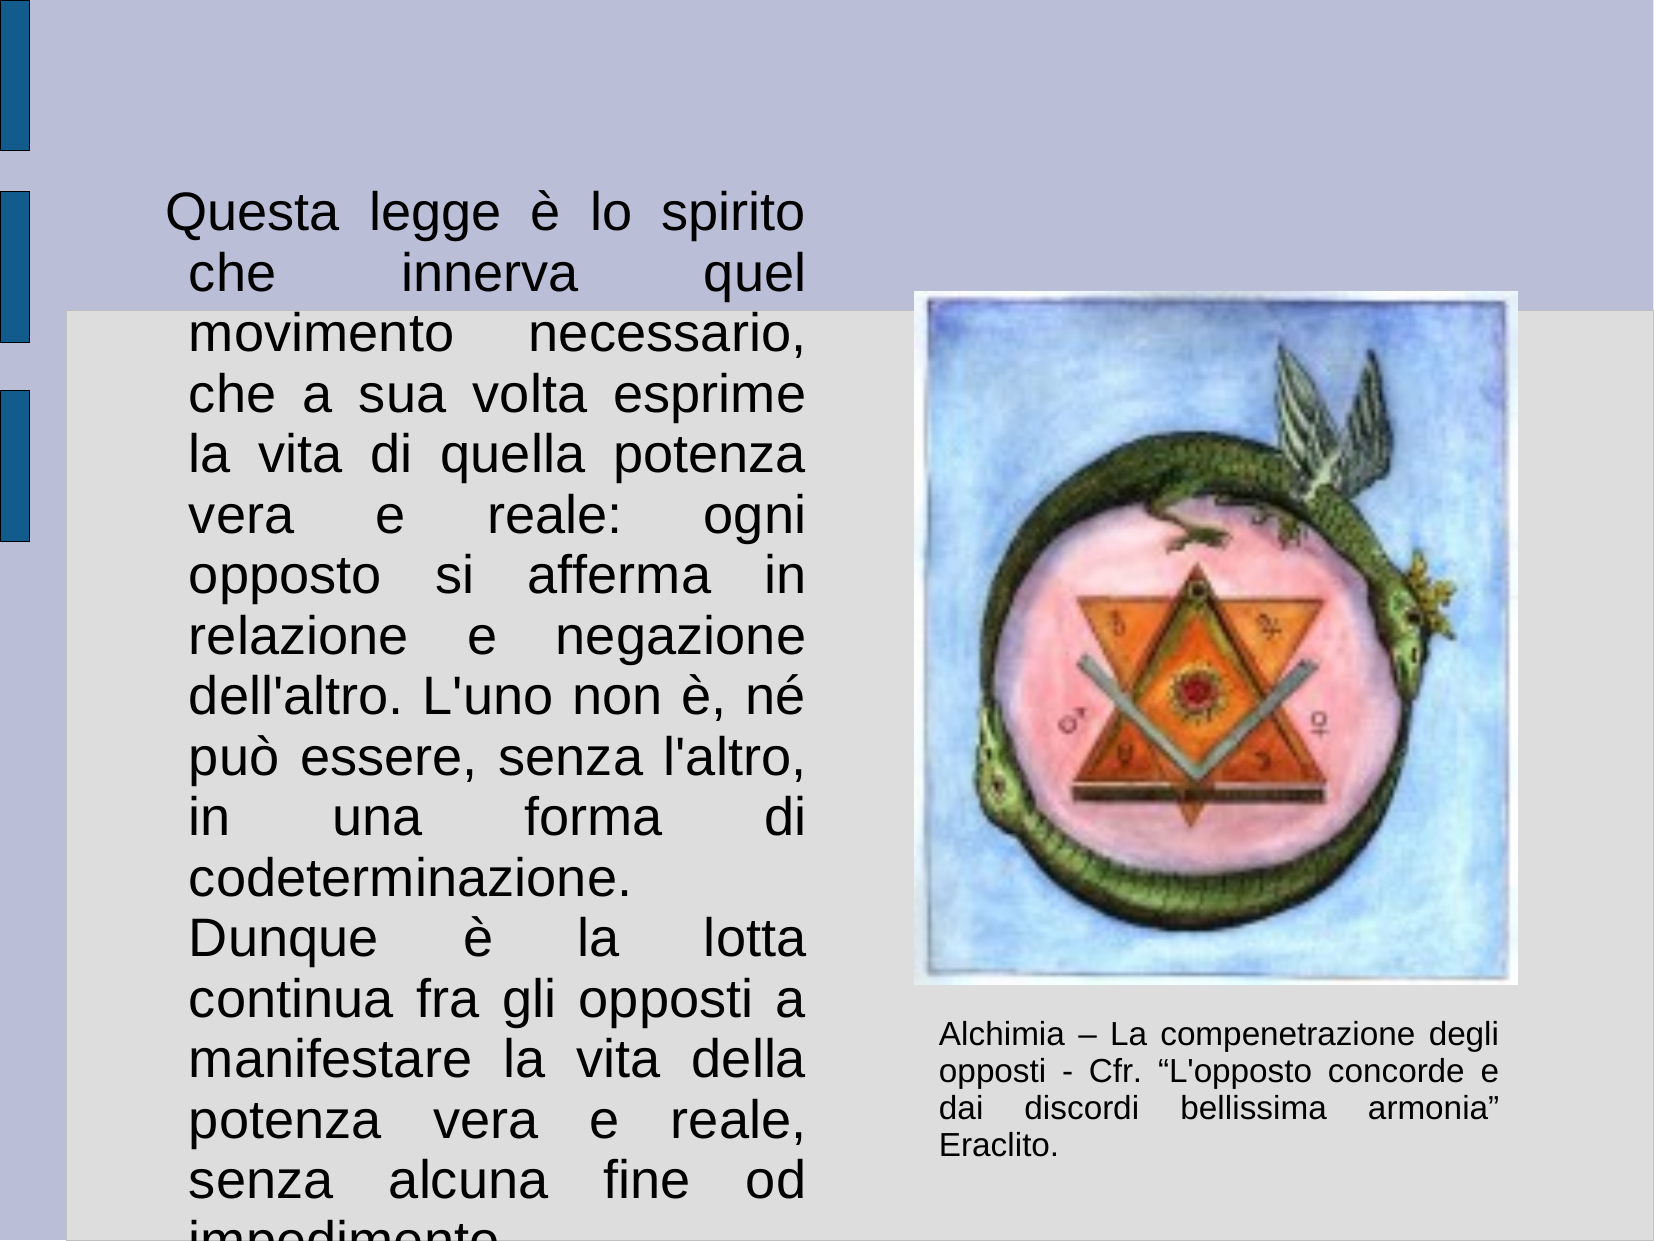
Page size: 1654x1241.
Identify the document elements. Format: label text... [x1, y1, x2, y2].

list Questa legge è lo spirito che innerva quel movimento necessario, che a sua volta esprime la vita di quella potenza vera e reale: ogni opposto si afferma in relazione e negazione dell'altro. L'uno non è, né può essere, senza l'altro, in una forma di codeterminazione. Dunque è la lotta continua fra gli opposti a manifestare la vita della potenza vera e reale, senza alcuna fine od impedimento. [118, 181, 808, 1211]
title [121, 91, 1534, 299]
picture [914, 291, 1518, 985]
text_box Alchimia – La compenetrazione degli opposti - Cfr. “L'opposto concorde e dai discordi bellissima armonia” Eraclito. [938, 1015, 1501, 1165]
